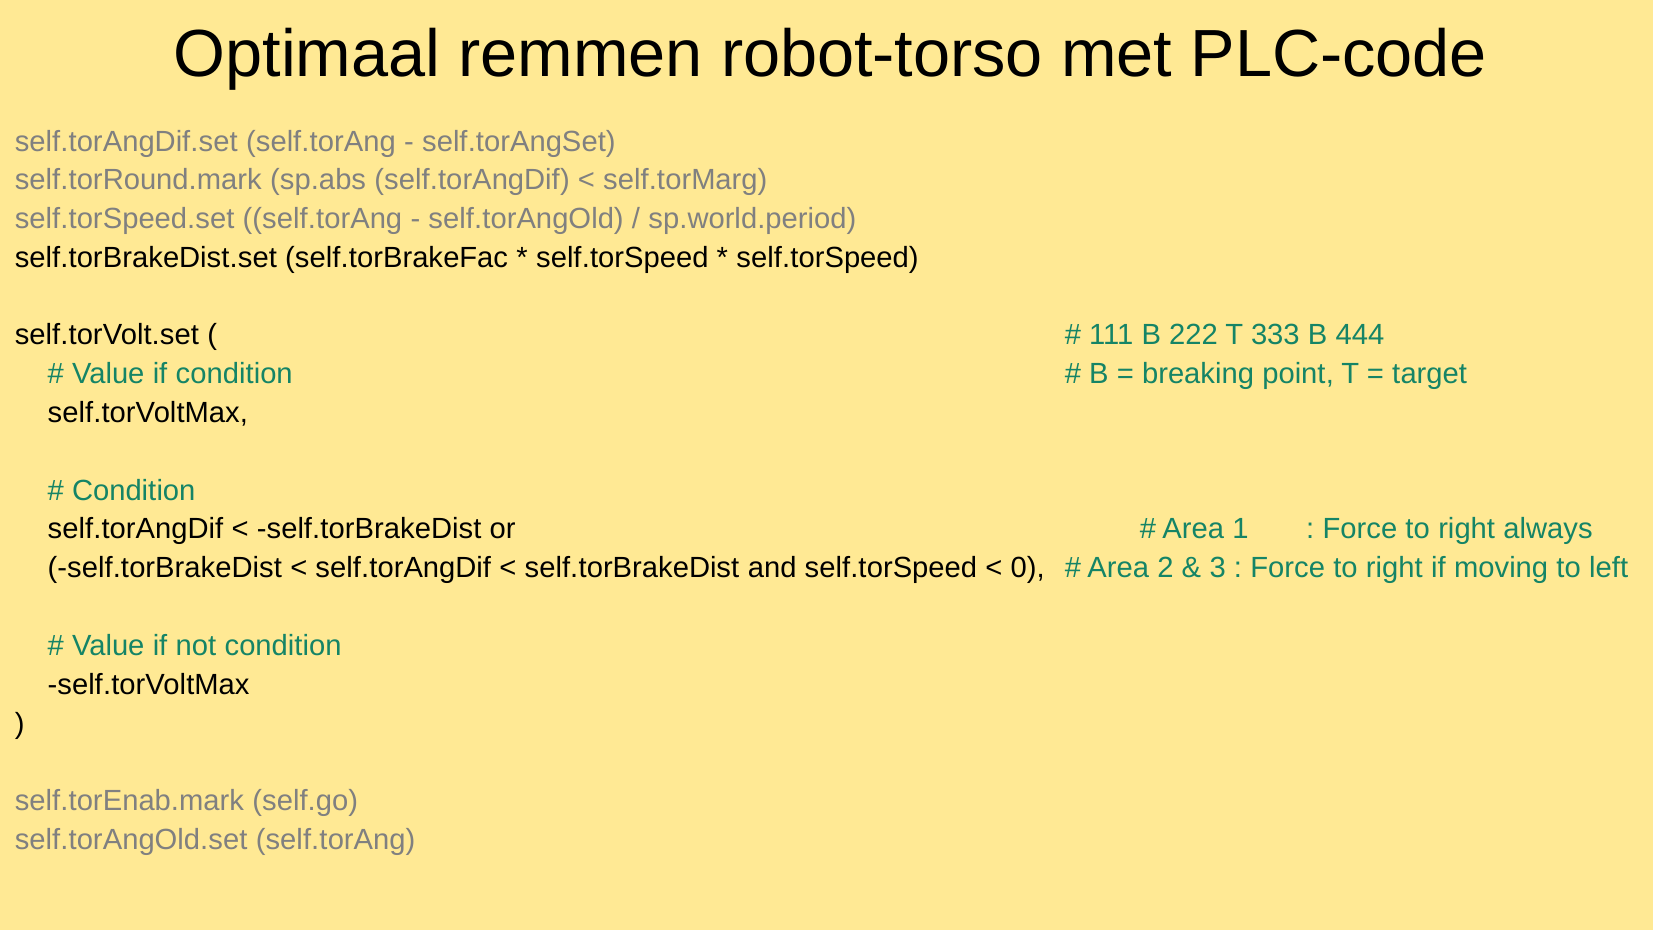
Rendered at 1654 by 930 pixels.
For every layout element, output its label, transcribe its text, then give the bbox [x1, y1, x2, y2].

title Optimaal remmen robot-torso met PLC-code [87, 0, 1576, 39]
text_box self.torAngDif.set (self.torAng - self.torAngSet) self.torRound.mark (sp.abs (self.torAngDif) < self.torMarg) self.torSpeed.set ((self.torAng - self.torAngOld) / sp.world.period) self.torBrakeDist.set (self.torBrakeFac * self.torSpeed * self.torSpeed) self.torVolt.set ( # 111 B 222 T 333 B 444 # Value if condition # B = breaking point, T = target self.torVoltMax, # Condition self.torAngDif < -self.torBrakeDist or # Area 1 : Force to right always (-self.torBrakeDist < self.torAngDif < self.torBrakeDist and self.torSpeed < 0), # Area 2 & 3 : Force to right if moving to left # Value if not condition -self.torVoltMax ) self.torEnab.mark (self.go) self.torAngOld.set (self.torAng) [0, 39, 1651, 901]
